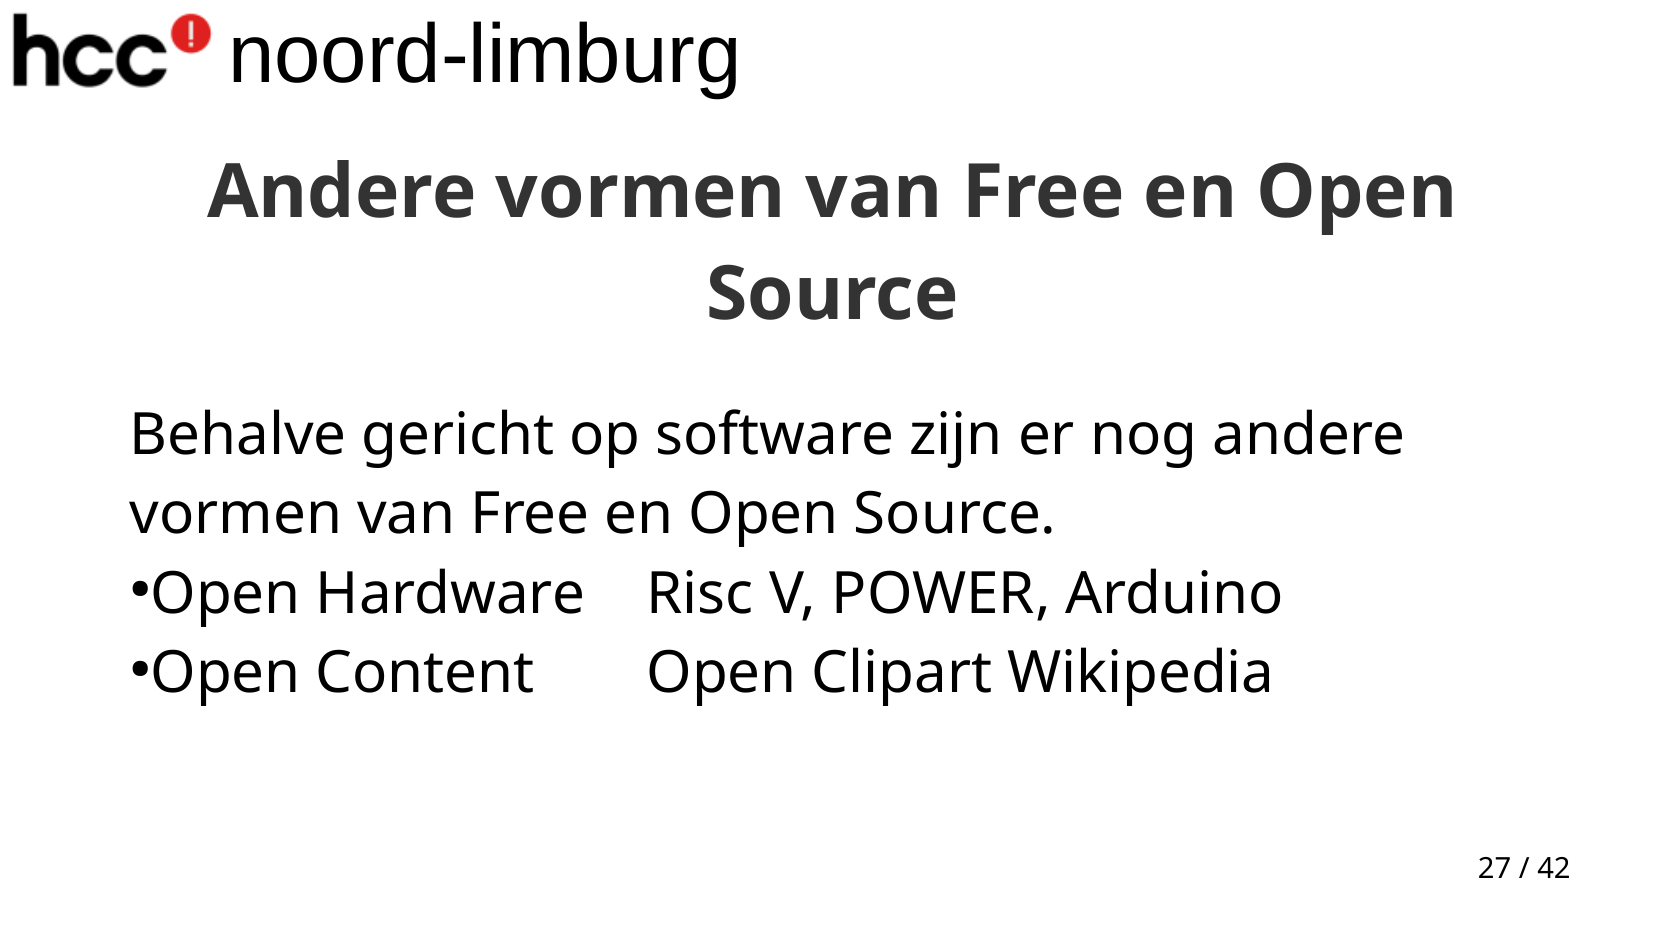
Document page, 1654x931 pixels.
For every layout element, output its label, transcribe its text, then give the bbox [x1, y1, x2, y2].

title Andere vormen van Free en Open Source [129, 150, 1536, 328]
subtitle Behalve gericht op software zijn er nog andere vormen van Free en Open Source. Open Hardware Risc V, POWER, Arduino Open Content Open Clipart Wikipedia [129, 415, 1536, 687]
picture [11, 11, 214, 91]
